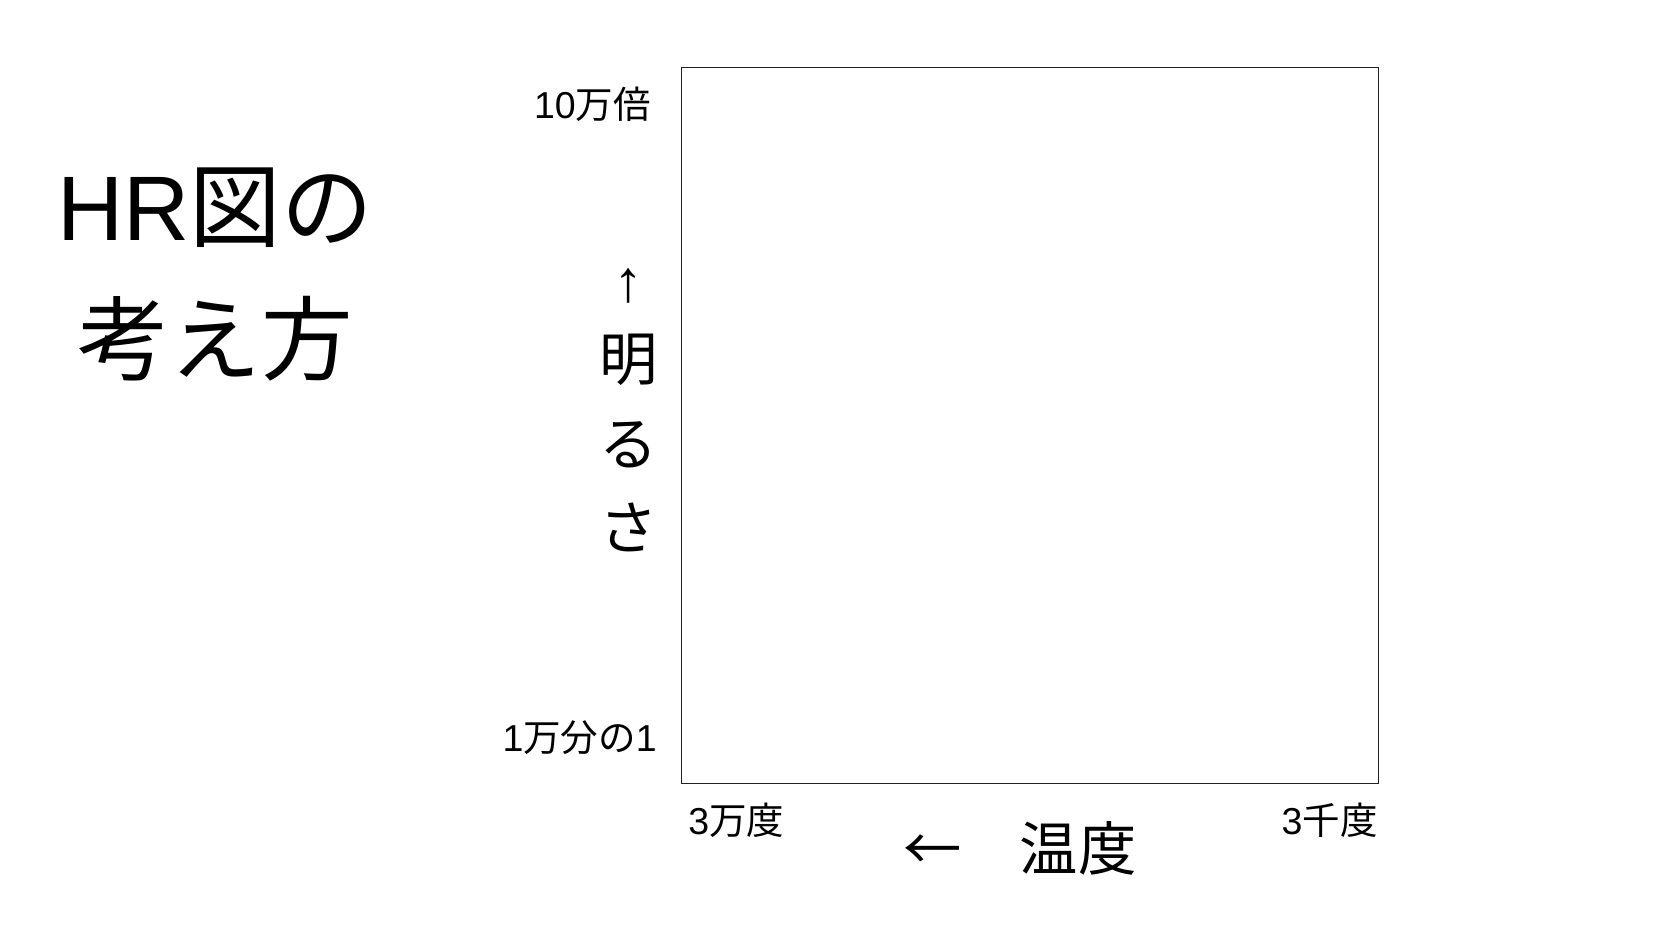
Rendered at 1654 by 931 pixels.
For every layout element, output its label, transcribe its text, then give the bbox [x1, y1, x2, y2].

subtitle ↑ 明るさ [589, 161, 668, 677]
title HR図の 考え方 [0, 133, 469, 400]
text_box ← 温度 [850, 795, 1229, 904]
text_box 3千度 [1266, 783, 1451, 856]
text_box 3万度 [673, 783, 847, 853]
text_box [681, 67, 1379, 784]
text_box 10万倍 [519, 67, 695, 161]
text_box 1万分の1 [487, 700, 708, 784]
